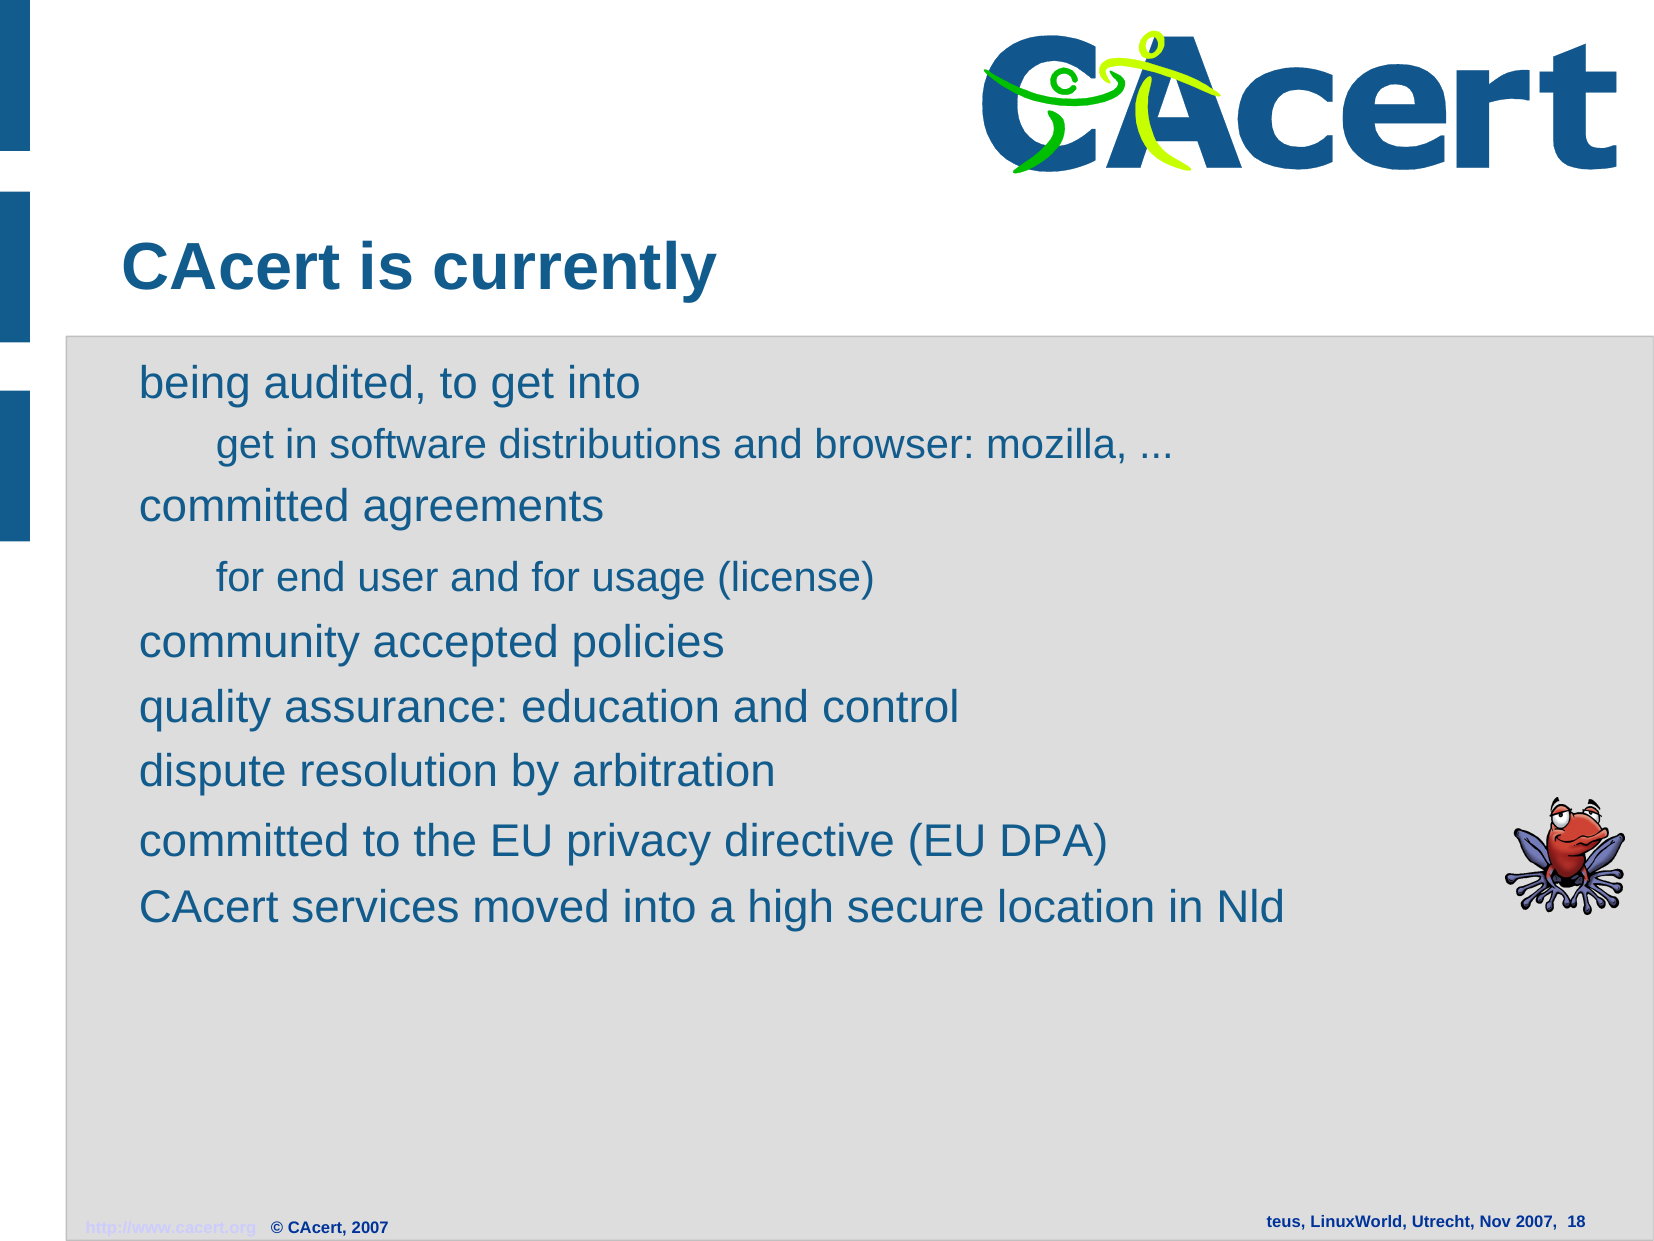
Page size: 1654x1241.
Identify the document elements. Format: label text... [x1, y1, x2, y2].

picture [1505, 797, 1625, 915]
title CAcert is currently [121, 184, 1534, 309]
list being audited, to get into get in software distributions and browser: mozilla, ... committed agreements for end user and for usage (license)‏ community accepted policies quality assurance: education and control dispute resolution by arbitration committed to the EU privacy directive (EU DPA)‏ CAcert services moved into a high secure location in Nld [121, 344, 1534, 1224]
